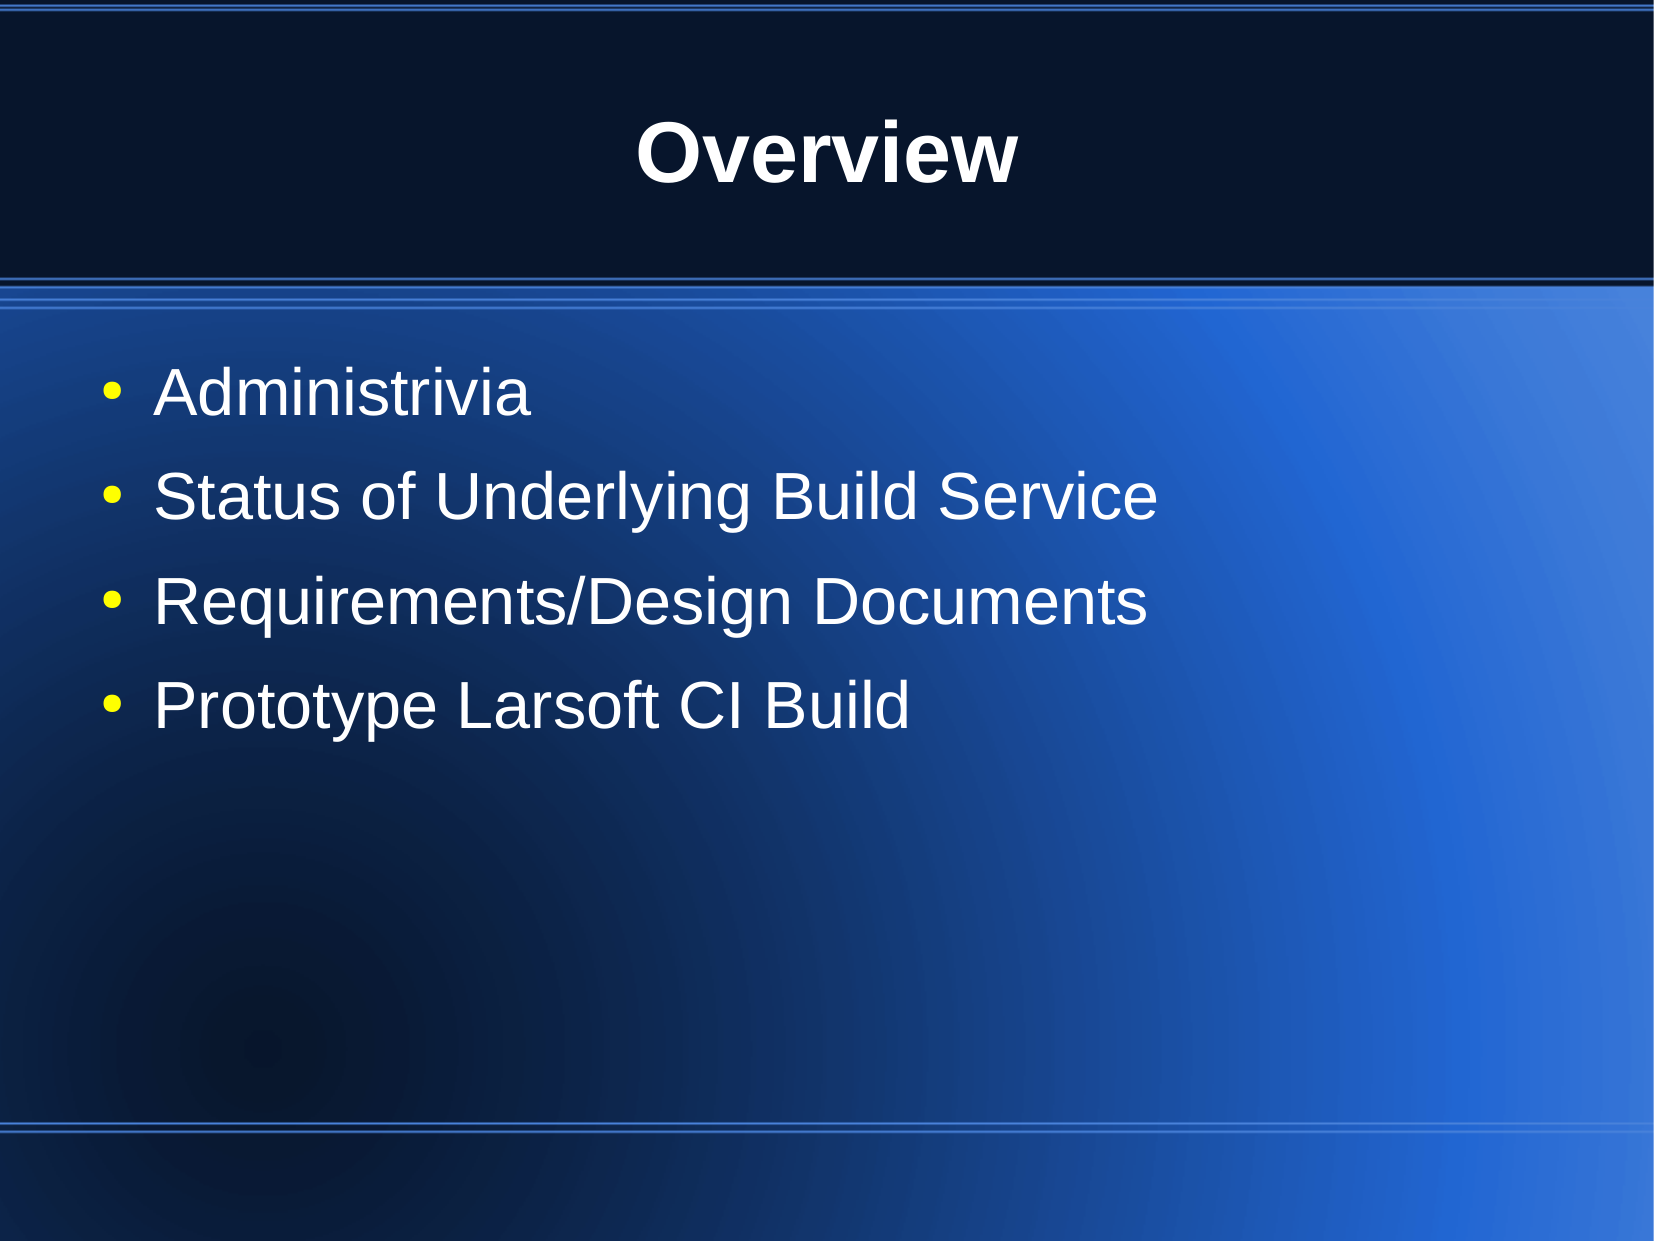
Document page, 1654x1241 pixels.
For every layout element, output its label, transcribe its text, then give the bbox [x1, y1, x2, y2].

picture [0, 0, 1654, 1241]
title Overview [82, 49, 1571, 257]
list Administrivia Status of Underlying Build Service Requirements/Design Documents Prototype Larsoft CI Build [82, 355, 1571, 1174]
